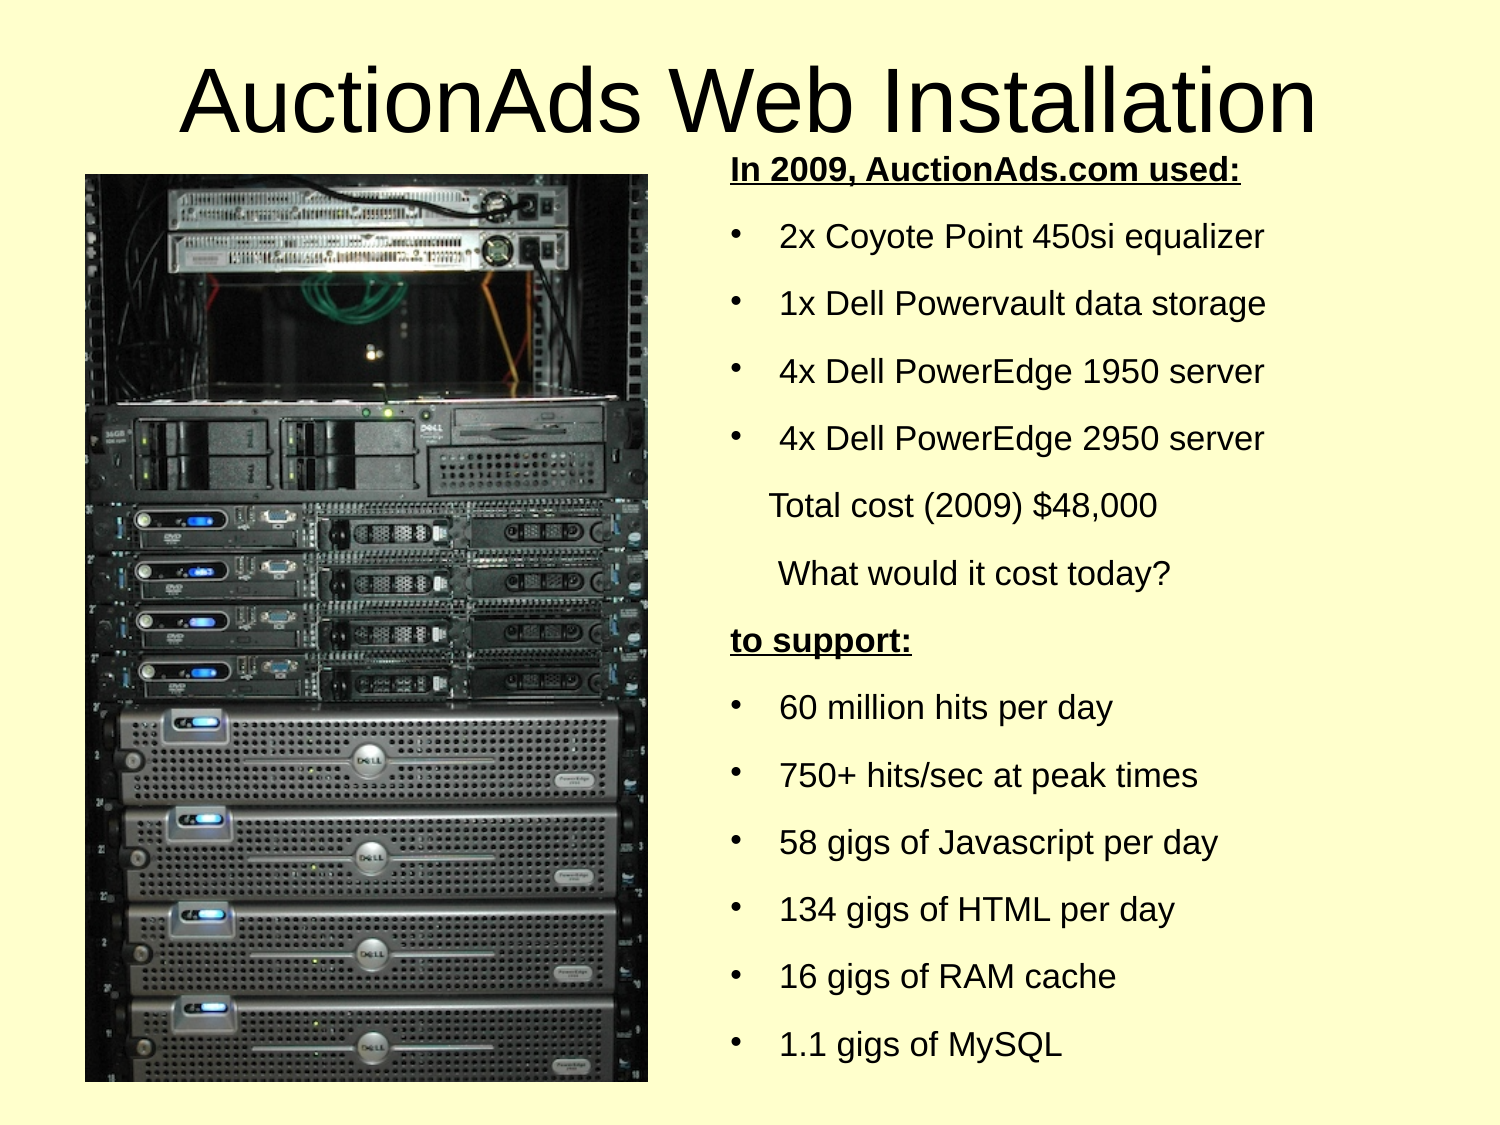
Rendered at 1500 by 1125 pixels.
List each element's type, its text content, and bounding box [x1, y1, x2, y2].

title AuctionAds Web Installation [75, 40, 1426, 160]
list In 2009, AuctionAds.com used: 2x Coyote Point 450si equalizer 1x Dell Powervault data storage 4x Dell PowerEdge 1950 server 4x Dell PowerEdge 2950 server Total cost (2009) $48,000 What would it cost today? to support: 60 million hits per day 750+ hits/sec at peak times 58 gigs of Javascript per day 134 gigs of HTML per day 16 gigs of RAM cache 1.1 gigs of MySQL [714, 148, 1426, 1073]
picture [85, 174, 648, 1082]
